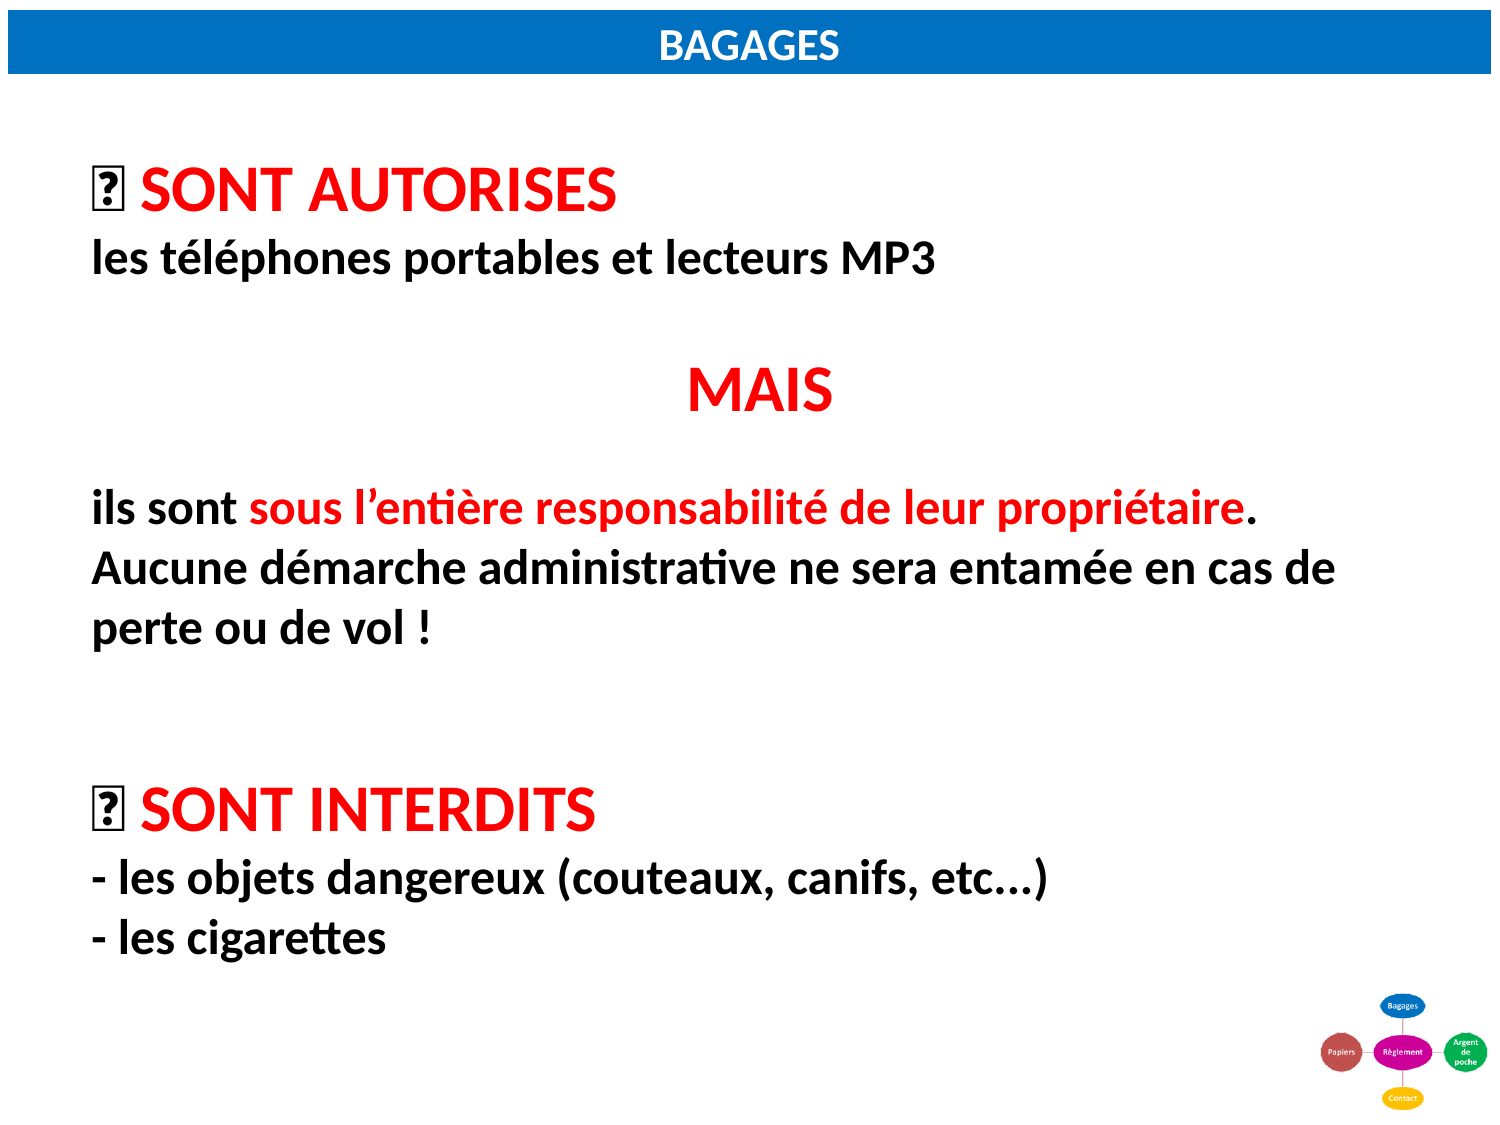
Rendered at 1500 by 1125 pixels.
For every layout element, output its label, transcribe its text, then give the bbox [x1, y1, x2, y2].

picture [1316, 987, 1490, 1116]
text_box  SONT AUTORISES les téléphones portables et lecteurs MP3 MAIS ils sont sous l’entière responsabilité de leur propriétaire. Aucune démarche administrative ne sera entamée en cas de perte ou de vol !  SONT INTERDITS - les objets dangereux (couteaux, canifs, etc...) - les cigarettes [76, 137, 1459, 972]
text_box BAGAGES [4, 7, 1495, 78]
